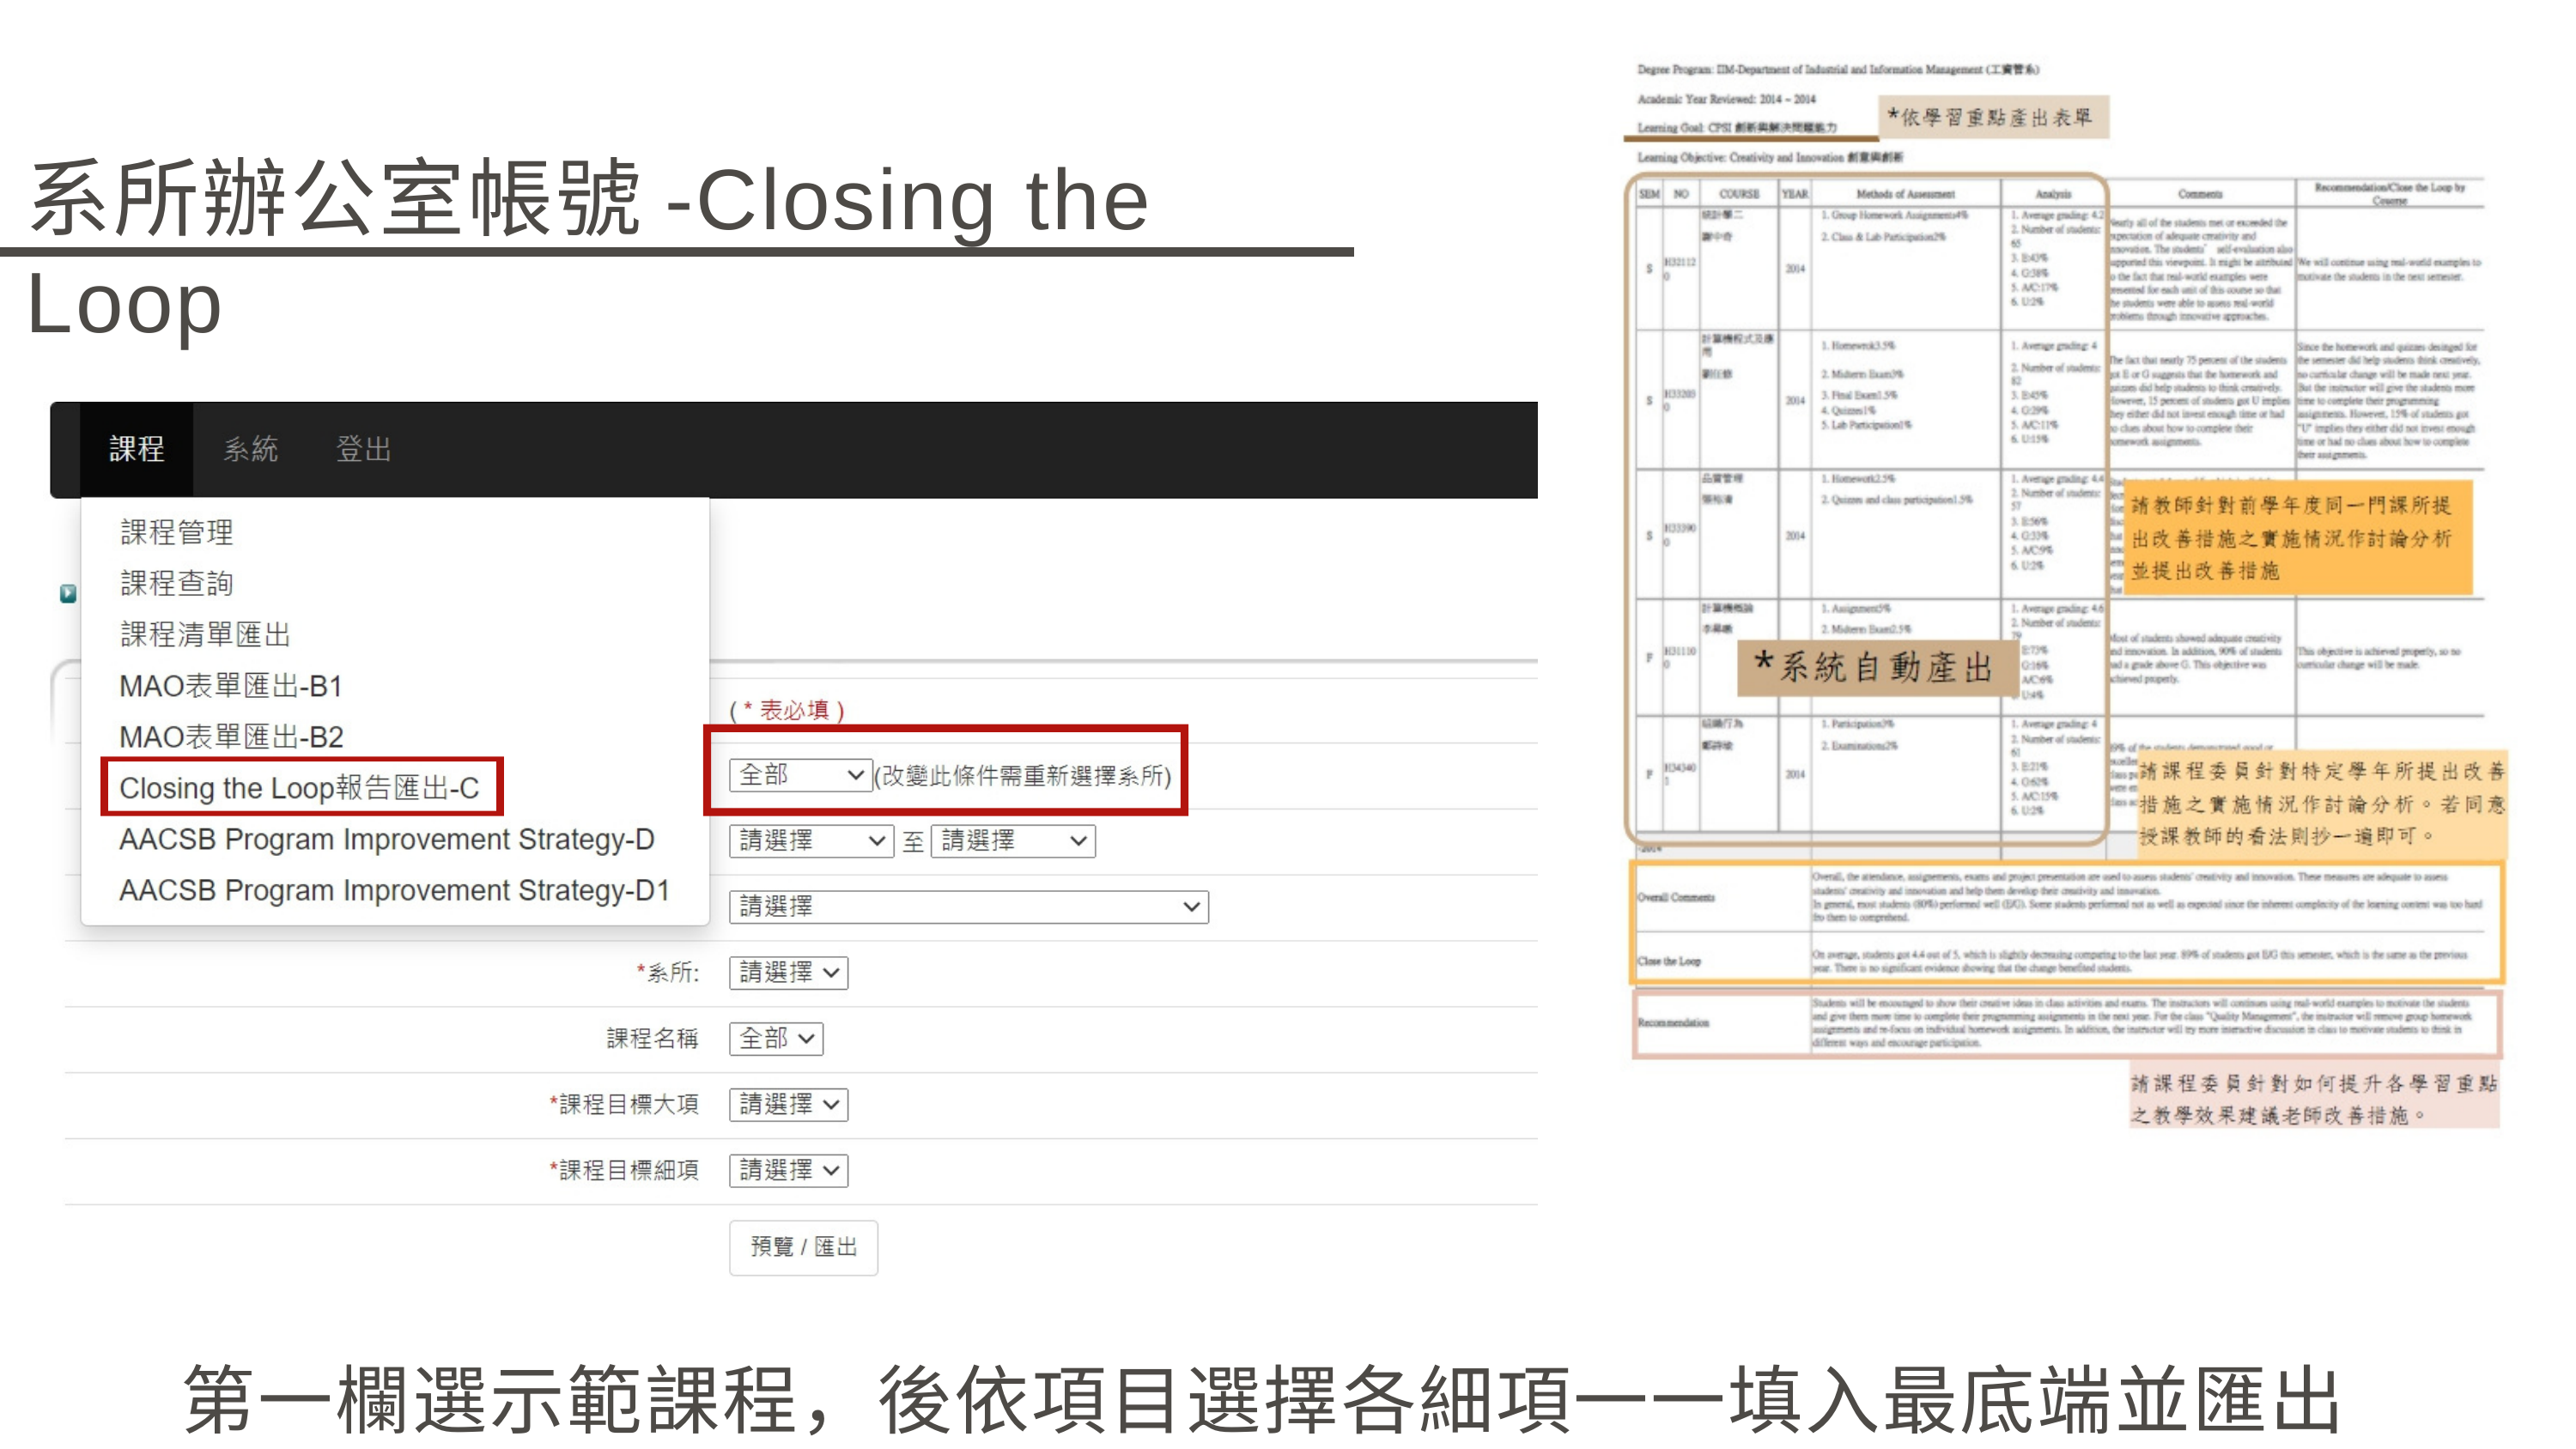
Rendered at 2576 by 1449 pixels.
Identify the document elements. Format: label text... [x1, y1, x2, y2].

text_box [702, 724, 1189, 816]
text_box [100, 756, 504, 816]
picture [43, 402, 1538, 1321]
text_box 第一欄選示範課程，後依項目選擇各細項一一填入最底端並匯出 [180, 1353, 2396, 1444]
text_box 系所辦公室帳號-Closing the Loop [25, 143, 1375, 249]
text_box [0, 247, 1354, 257]
picture [1607, 42, 2527, 1152]
